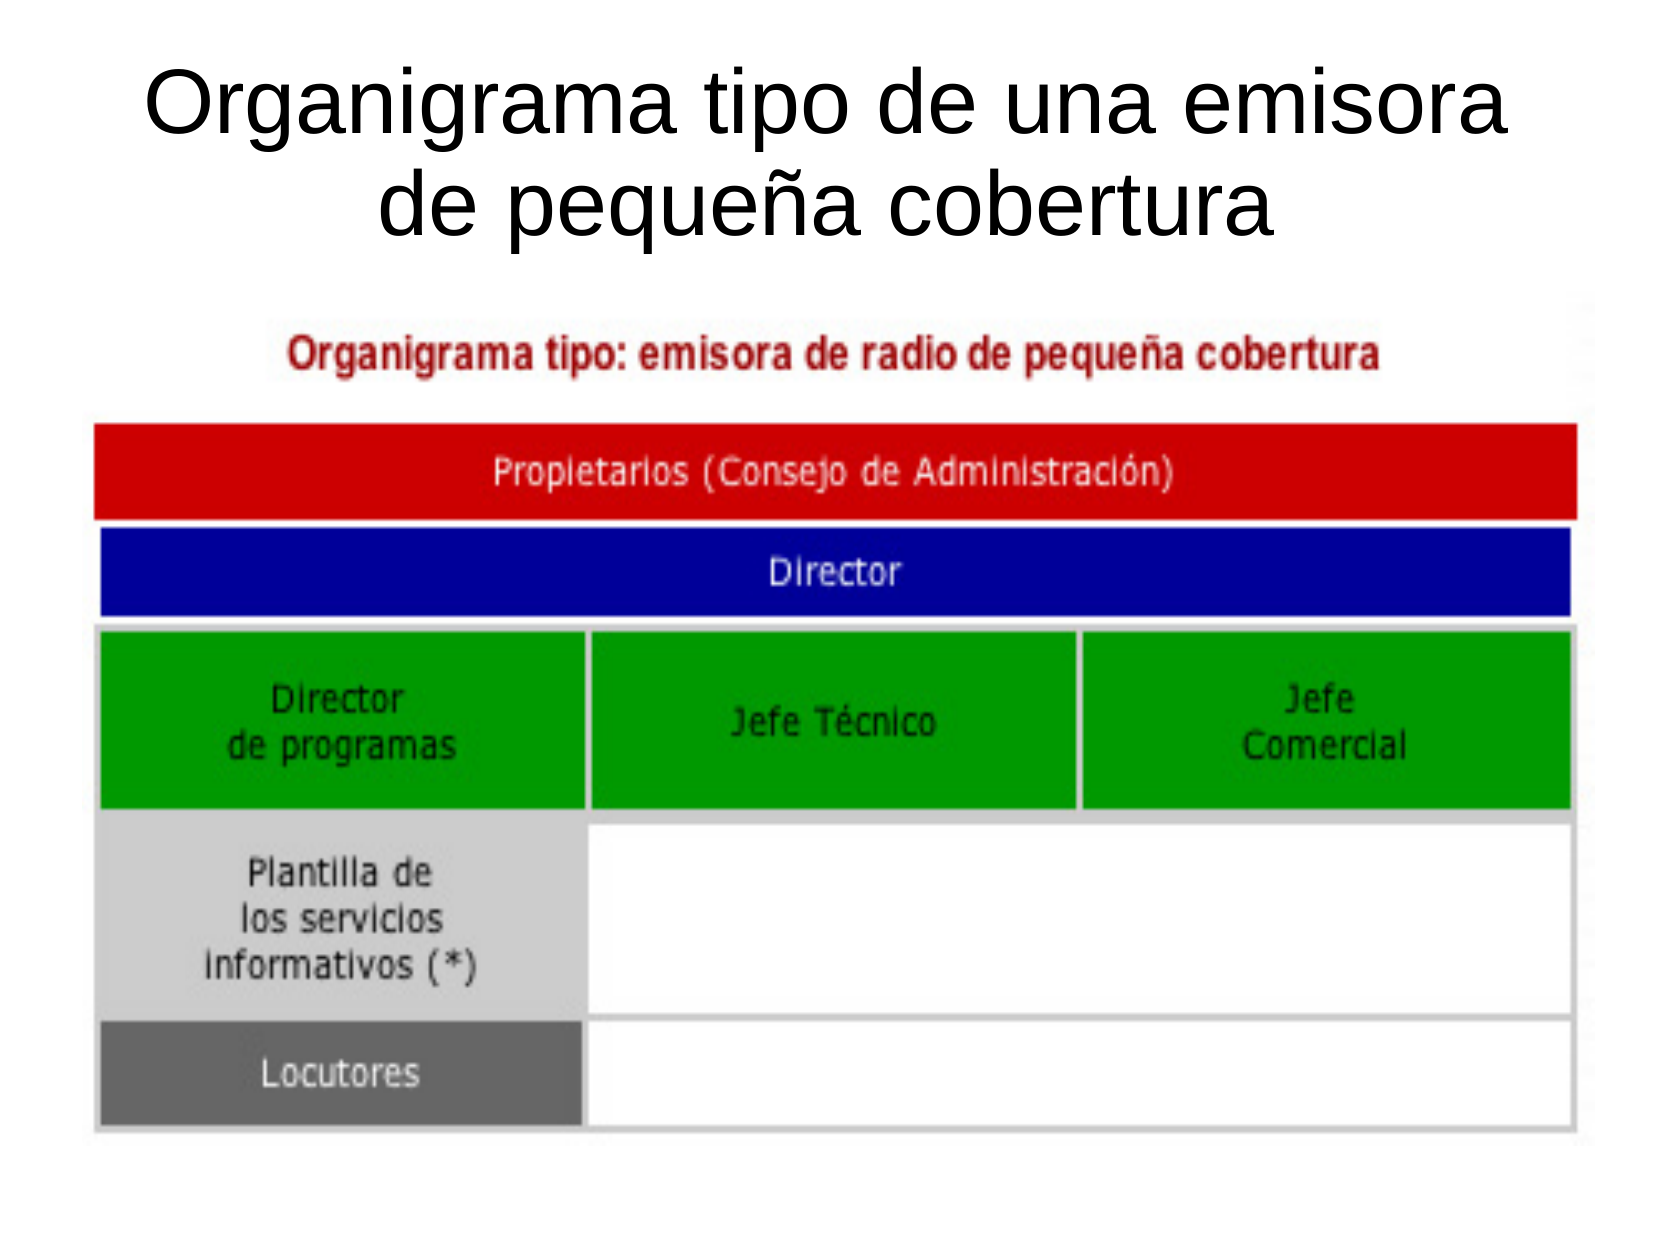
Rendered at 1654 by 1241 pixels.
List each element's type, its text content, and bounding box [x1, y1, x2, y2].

title Organigrama tipo de una emisora de pequeña cobertura [82, 49, 1571, 257]
picture [82, 290, 1595, 1146]
